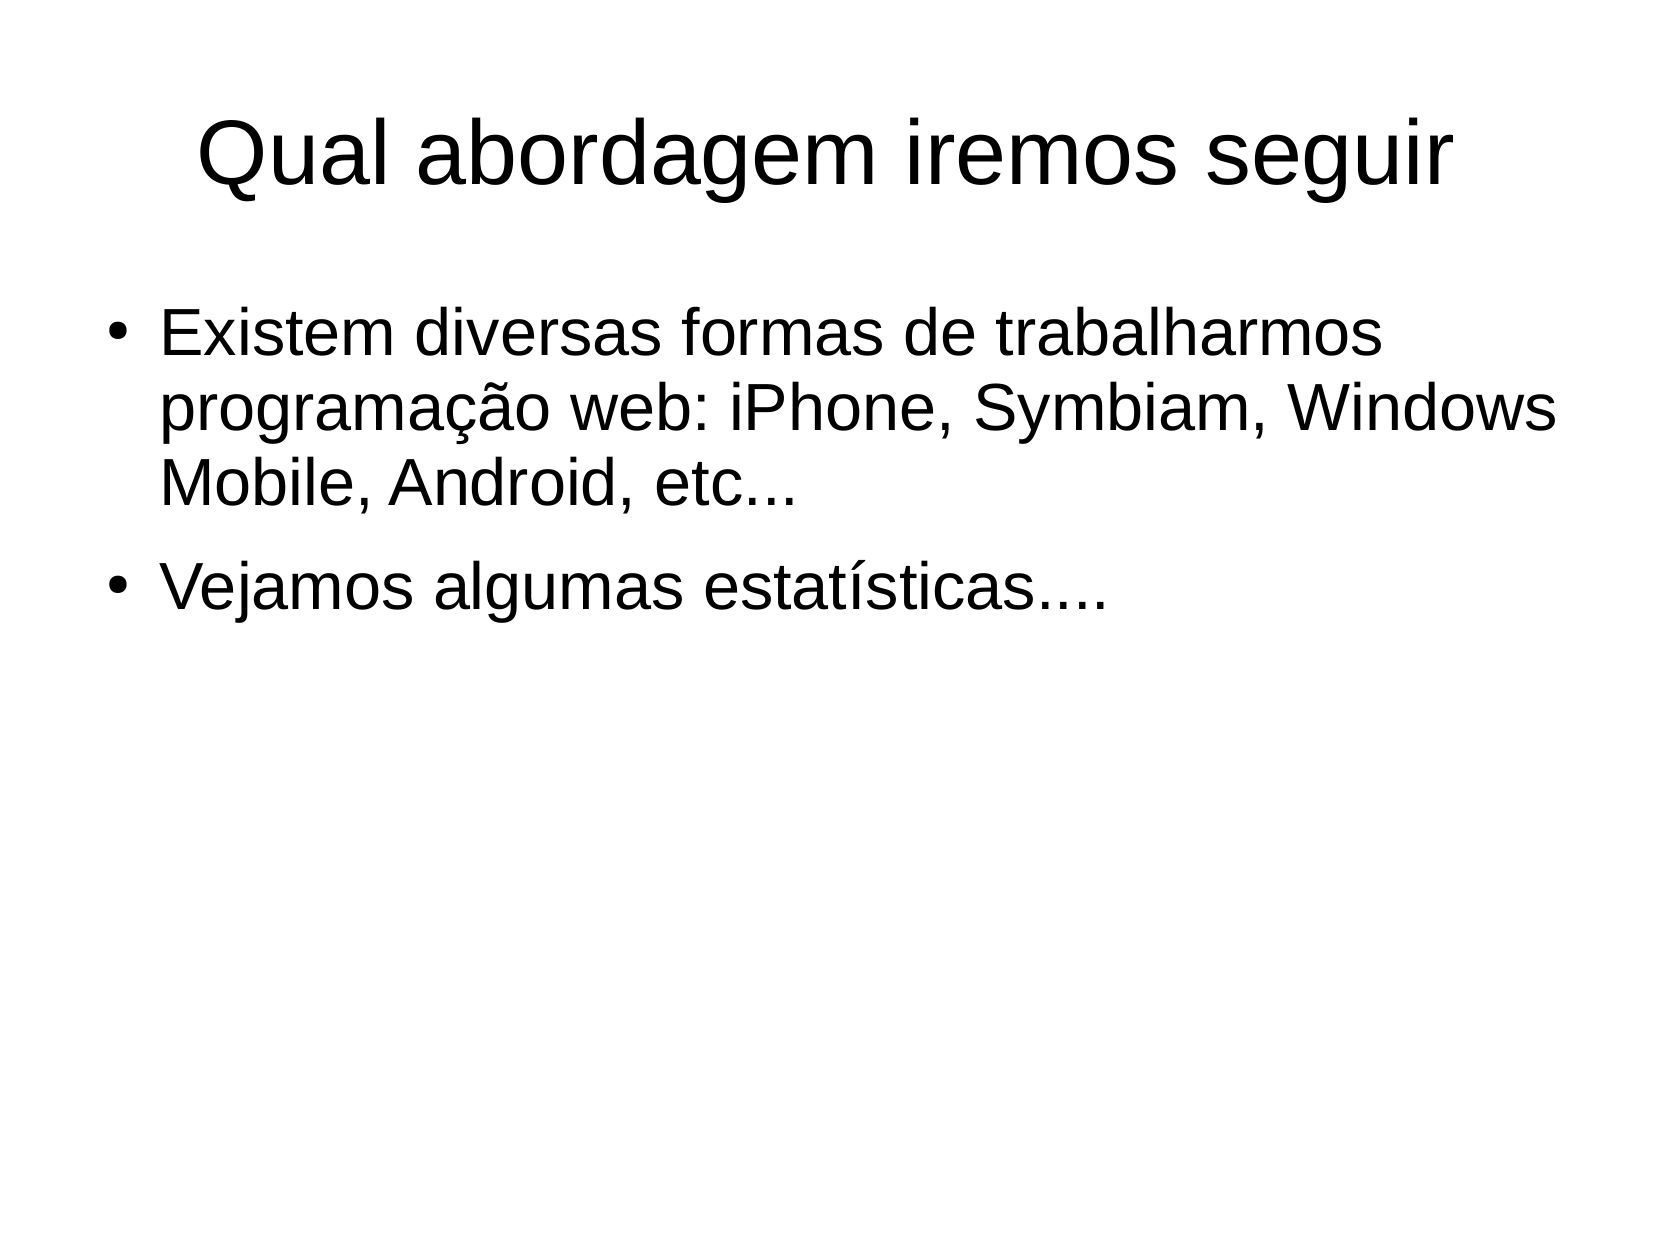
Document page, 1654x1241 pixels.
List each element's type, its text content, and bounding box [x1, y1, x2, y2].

title Qual abordagem iremos seguir [82, 56, 1571, 250]
list Existem diversas formas de trabalharmos programação web: iPhone, Symbiam, Windows Mobile, Android, etc... Vejamos algumas estatísticas.... [88, 295, 1577, 1114]
